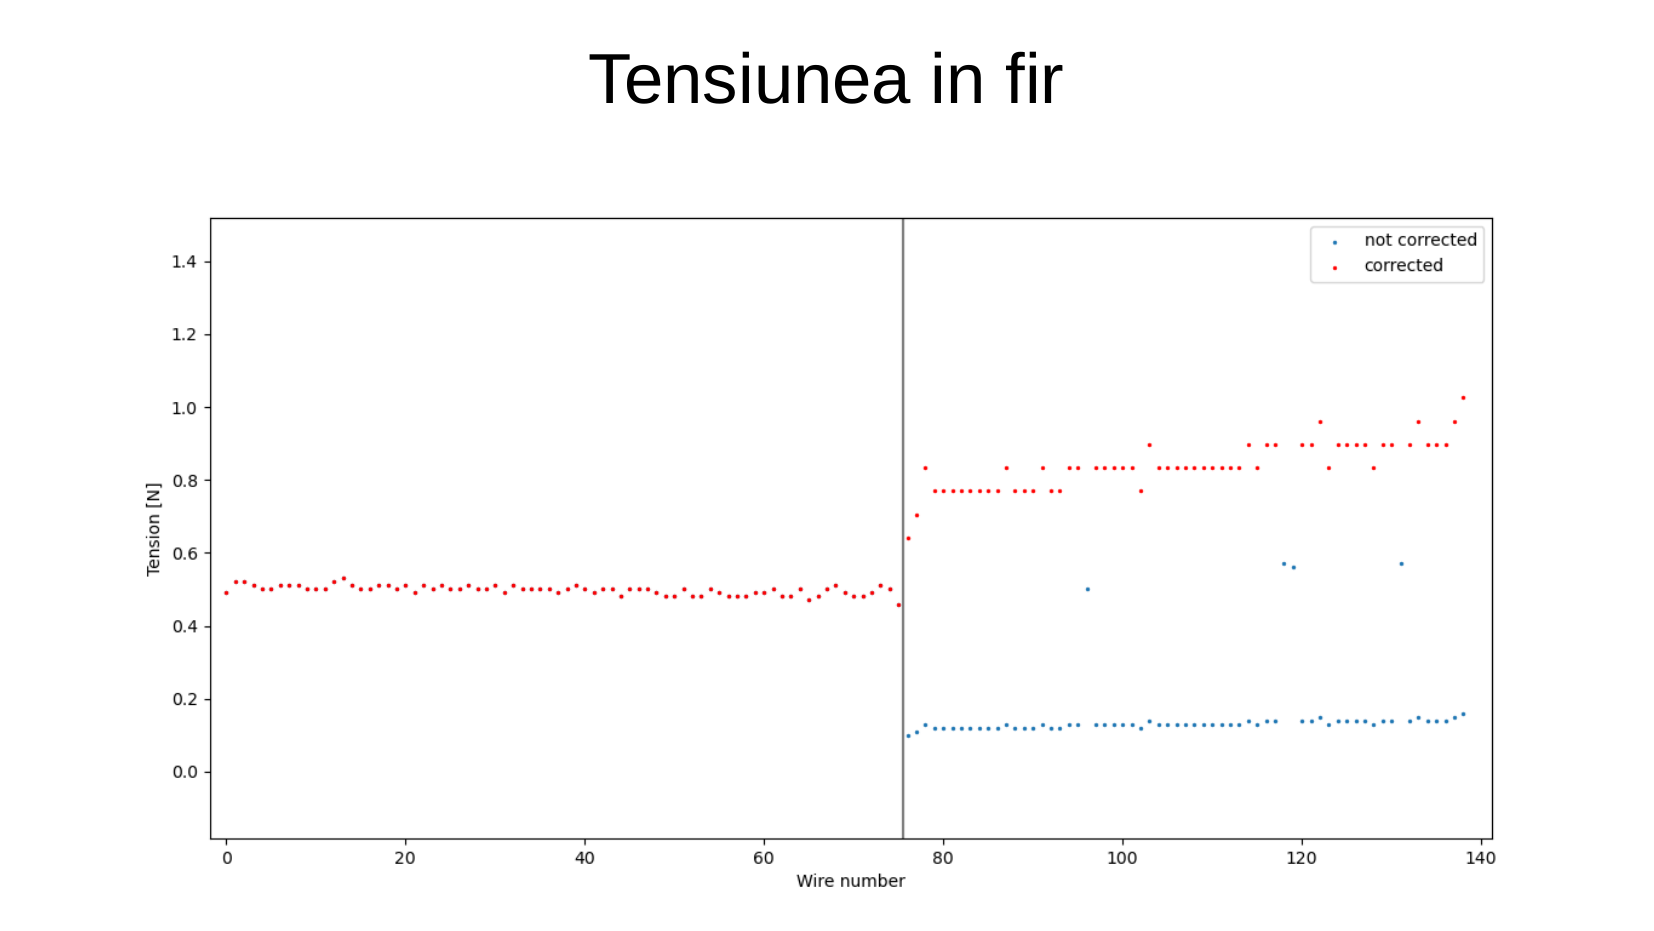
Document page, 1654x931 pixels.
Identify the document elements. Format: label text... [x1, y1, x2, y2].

picture [3, 121, 1654, 927]
title Tensiunea in fir [82, 1, 1571, 121]
